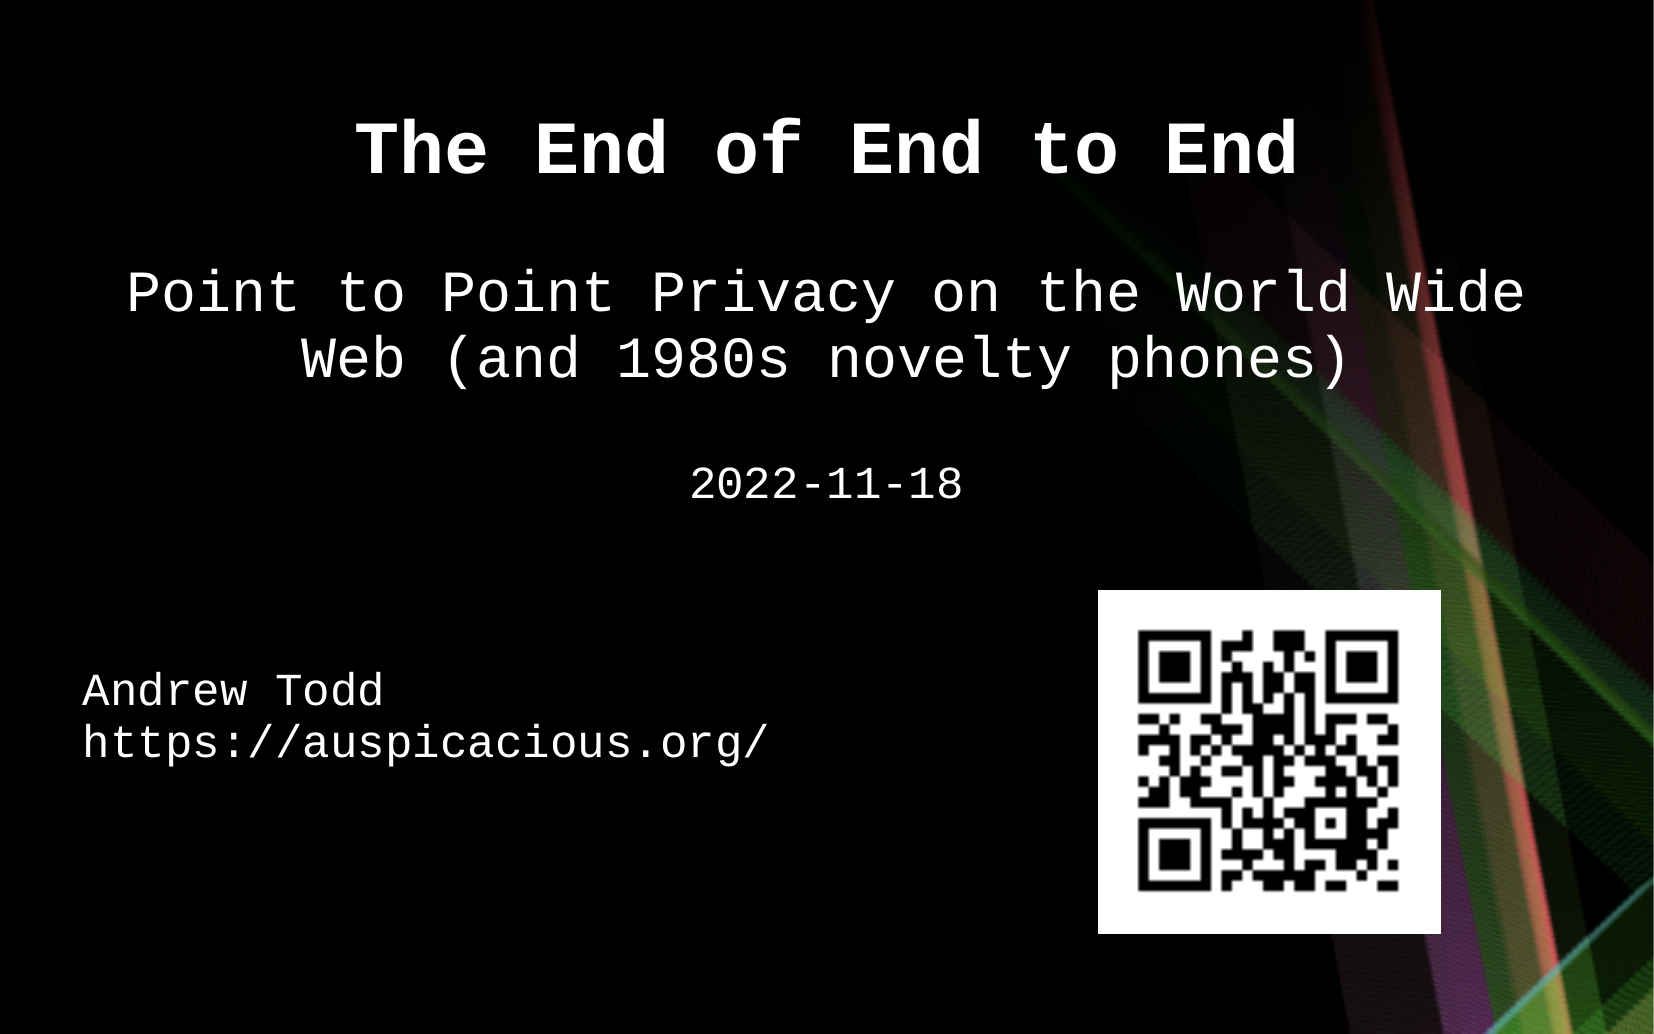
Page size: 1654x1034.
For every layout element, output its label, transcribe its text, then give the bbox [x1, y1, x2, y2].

picture [0, 0, 1654, 1034]
subtitle The End of End to End Point to Point Privacy on the World Wide Web (and 1980s novelty phones) 2022-11-18 Andrew Todd https://auspicacious.org/ [82, 41, 1571, 842]
